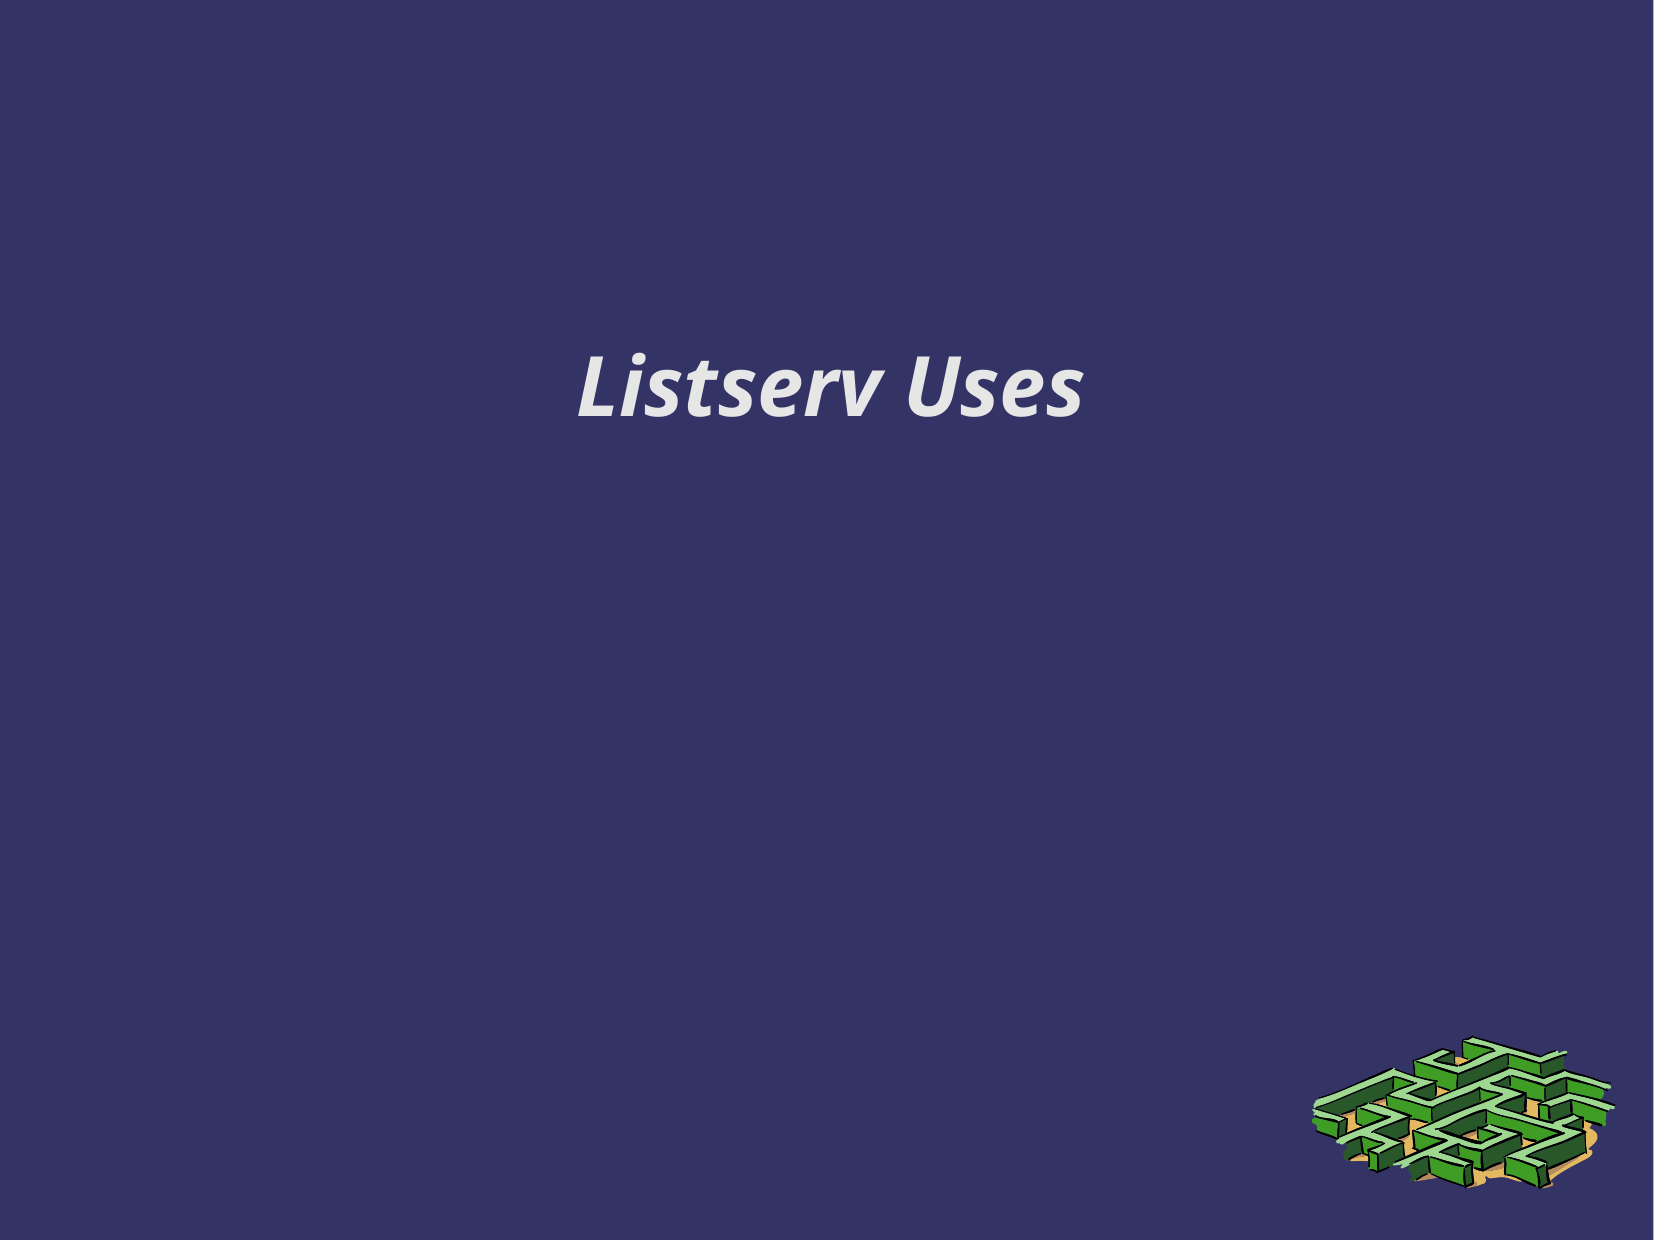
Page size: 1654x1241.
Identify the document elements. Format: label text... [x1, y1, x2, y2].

title Listserv Uses [125, 280, 1538, 488]
